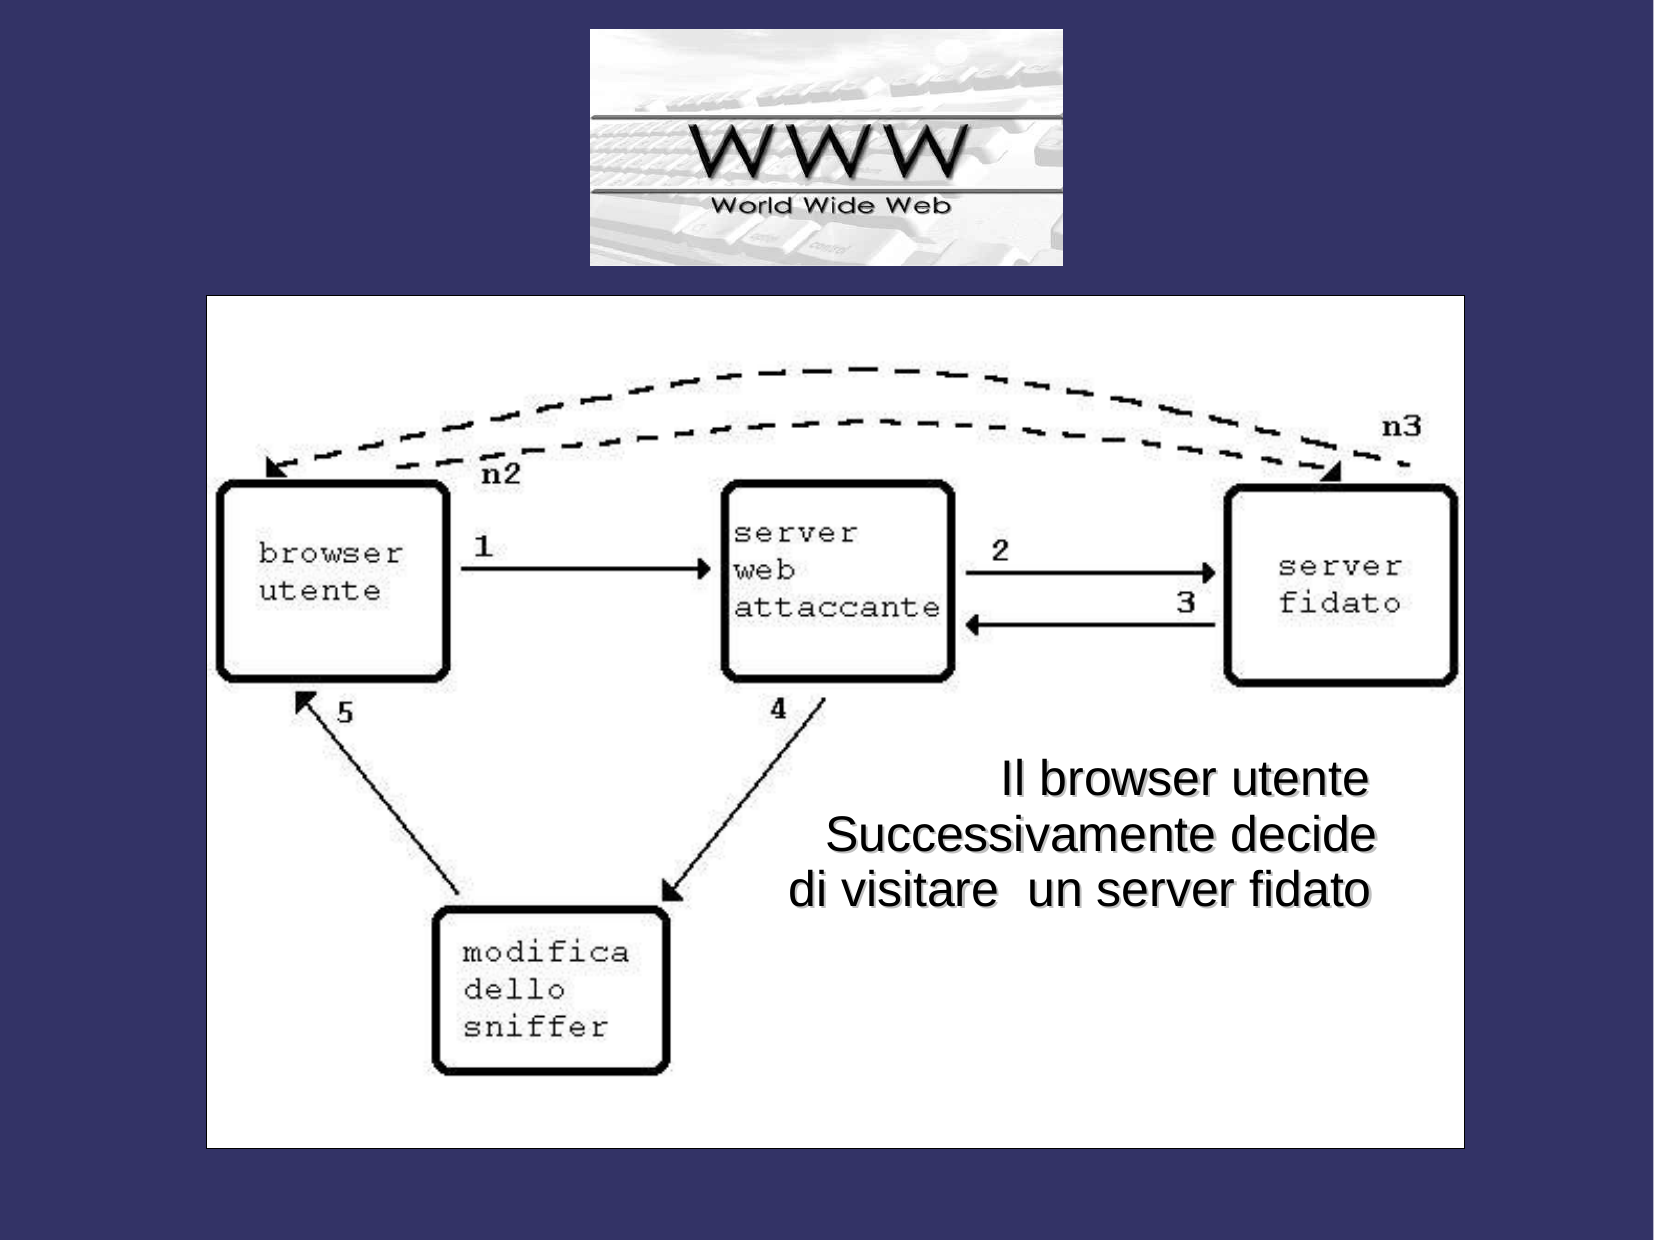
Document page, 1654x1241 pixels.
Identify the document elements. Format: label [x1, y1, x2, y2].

picture [590, 29, 1063, 266]
picture [206, 295, 1465, 1149]
